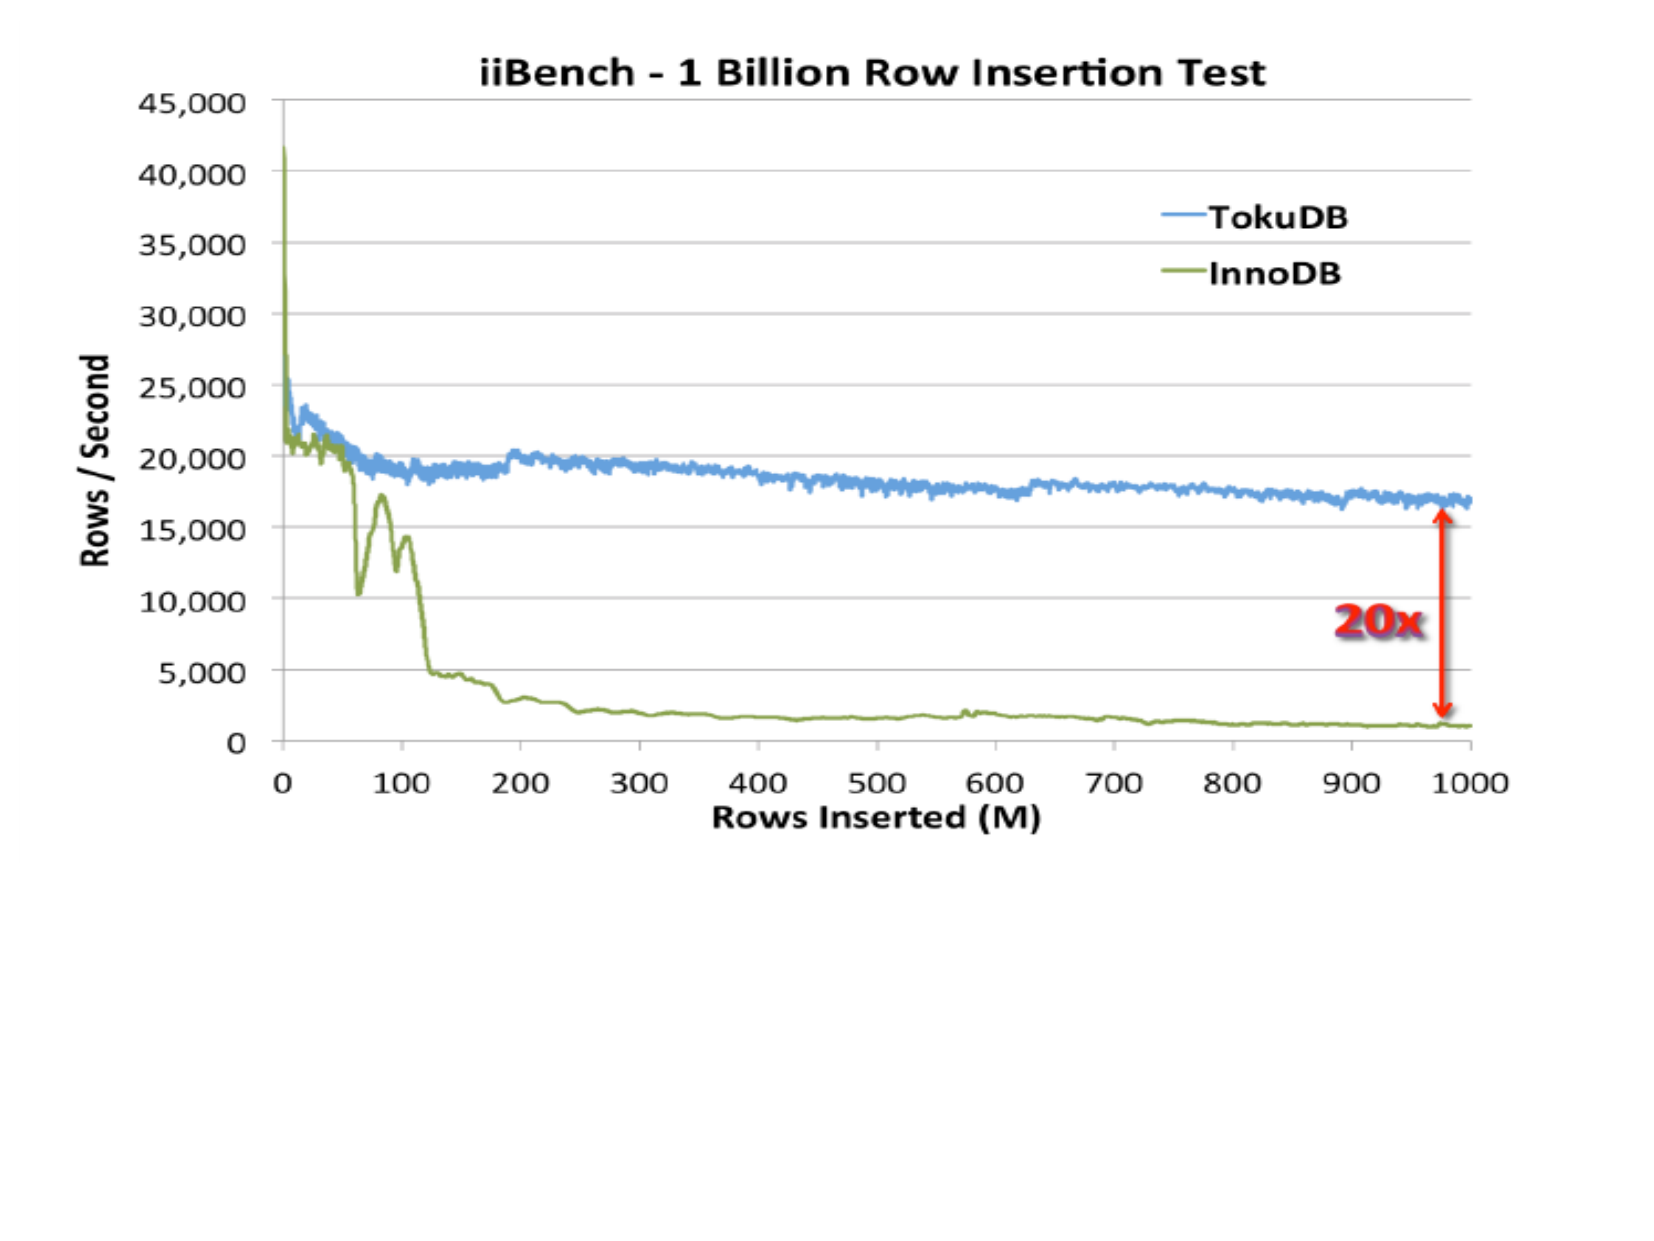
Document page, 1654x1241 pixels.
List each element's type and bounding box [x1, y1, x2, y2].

picture [18, 21, 1630, 863]
